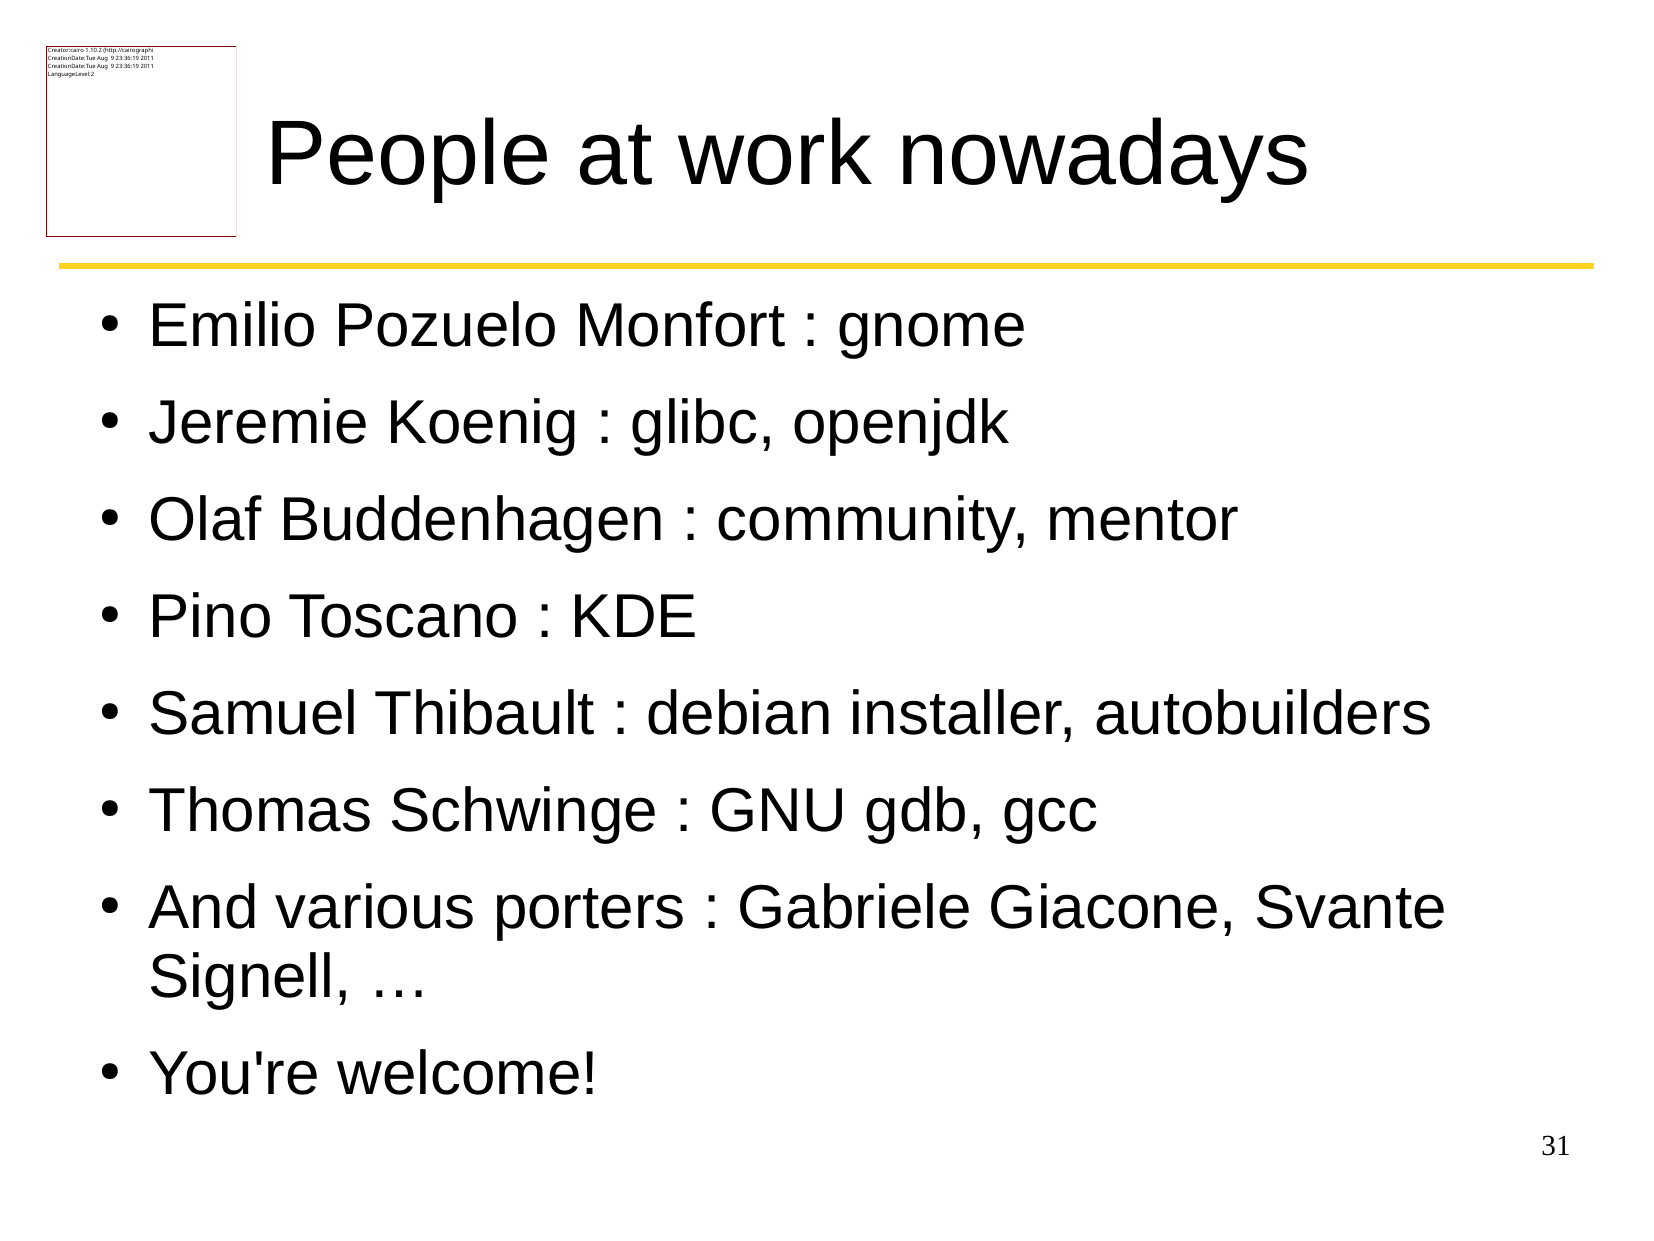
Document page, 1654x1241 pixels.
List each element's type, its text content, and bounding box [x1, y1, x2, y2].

title People at work nowadays [265, 49, 1571, 257]
list Emilio Pozuelo Monfort : gnome Jeremie Koenig : glibc, openjdk Olaf Buddenhagen : community, mentor Pino Toscano : KDE Samuel Thibault : debian installer, autobuilders Thomas Schwinge : GNU gdb, gcc And various porters : Gabriele Giacone, Svante Signell, … You're welcome! [82, 290, 1571, 1109]
